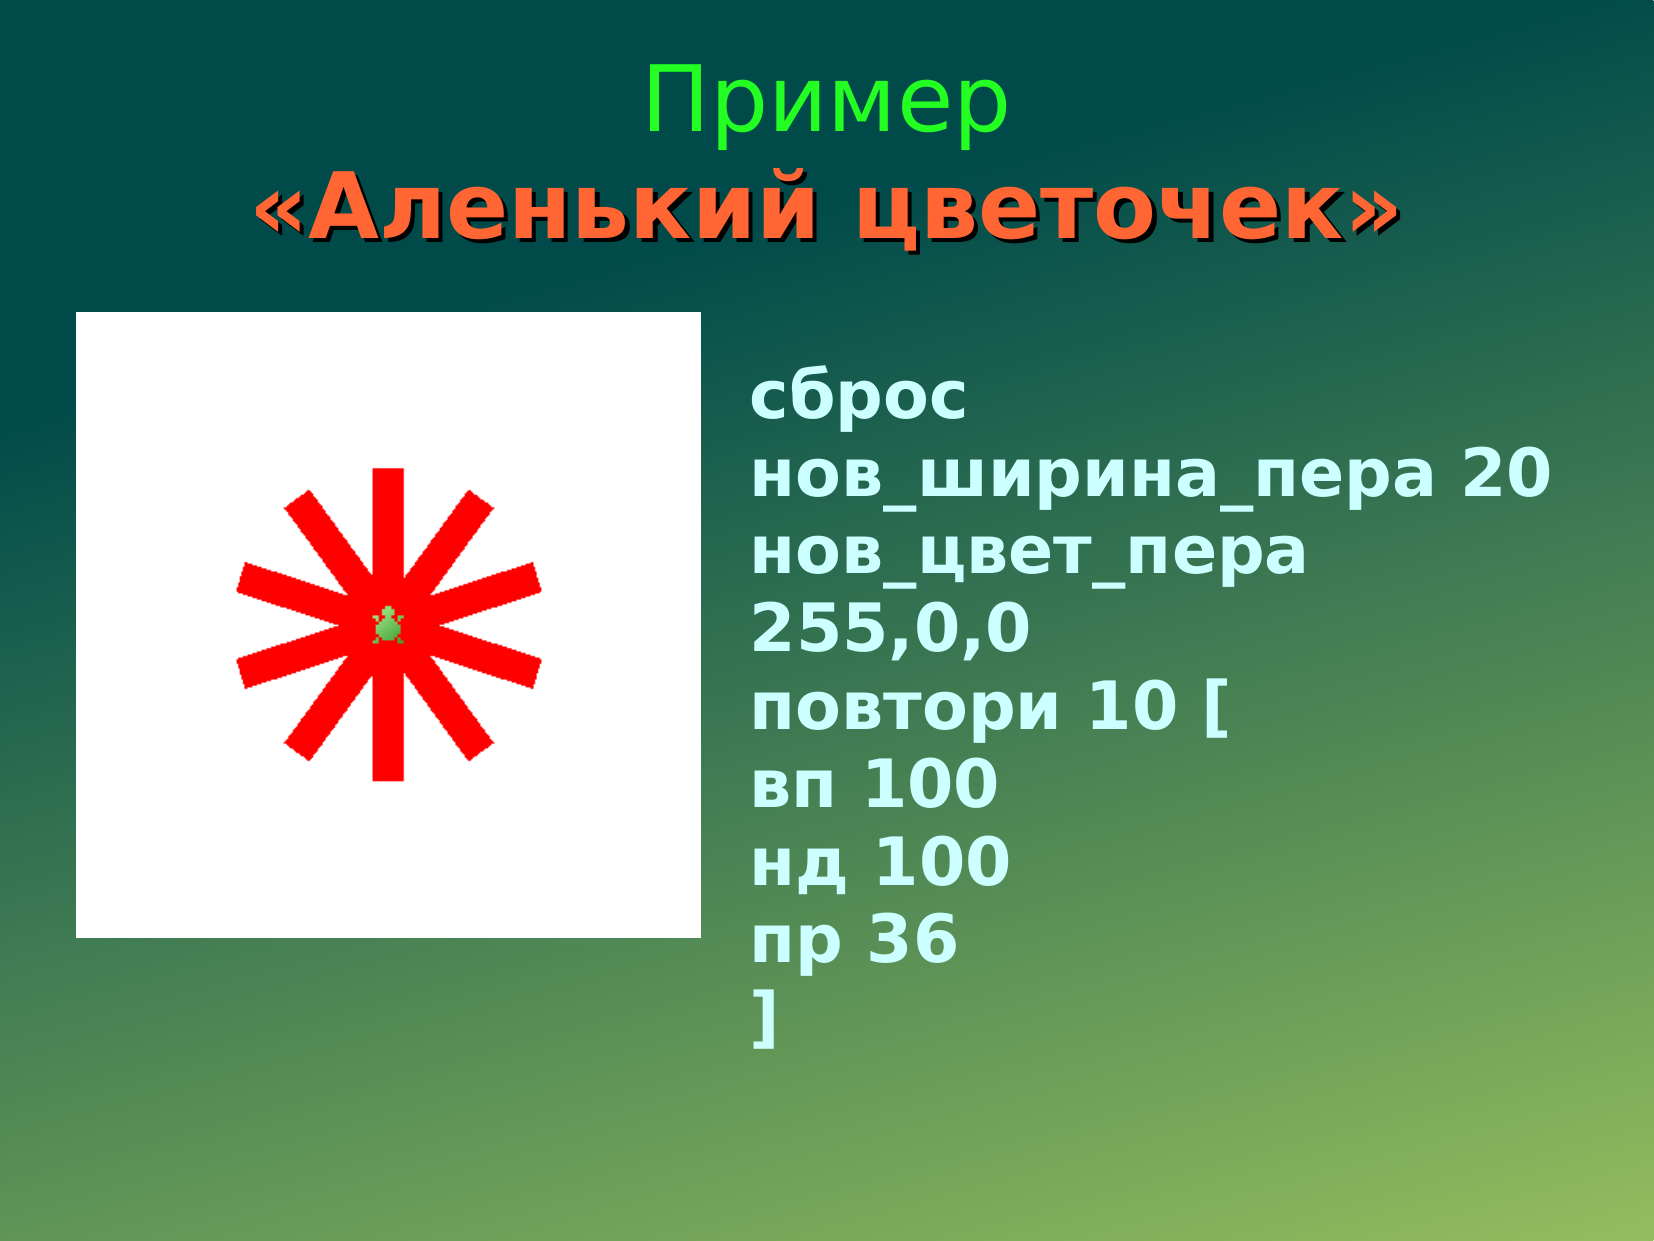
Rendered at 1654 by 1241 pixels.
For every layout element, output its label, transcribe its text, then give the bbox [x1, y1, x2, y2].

subtitle сброс нов_ширина_пера 20 нов_цвет_пера 255,0,0 повтори 10 [ вп 100 нд 100 пр 36 ] [749, 304, 1609, 1109]
title Пример «Аленький цветочек» [82, 45, 1571, 261]
picture [76, 312, 701, 938]
